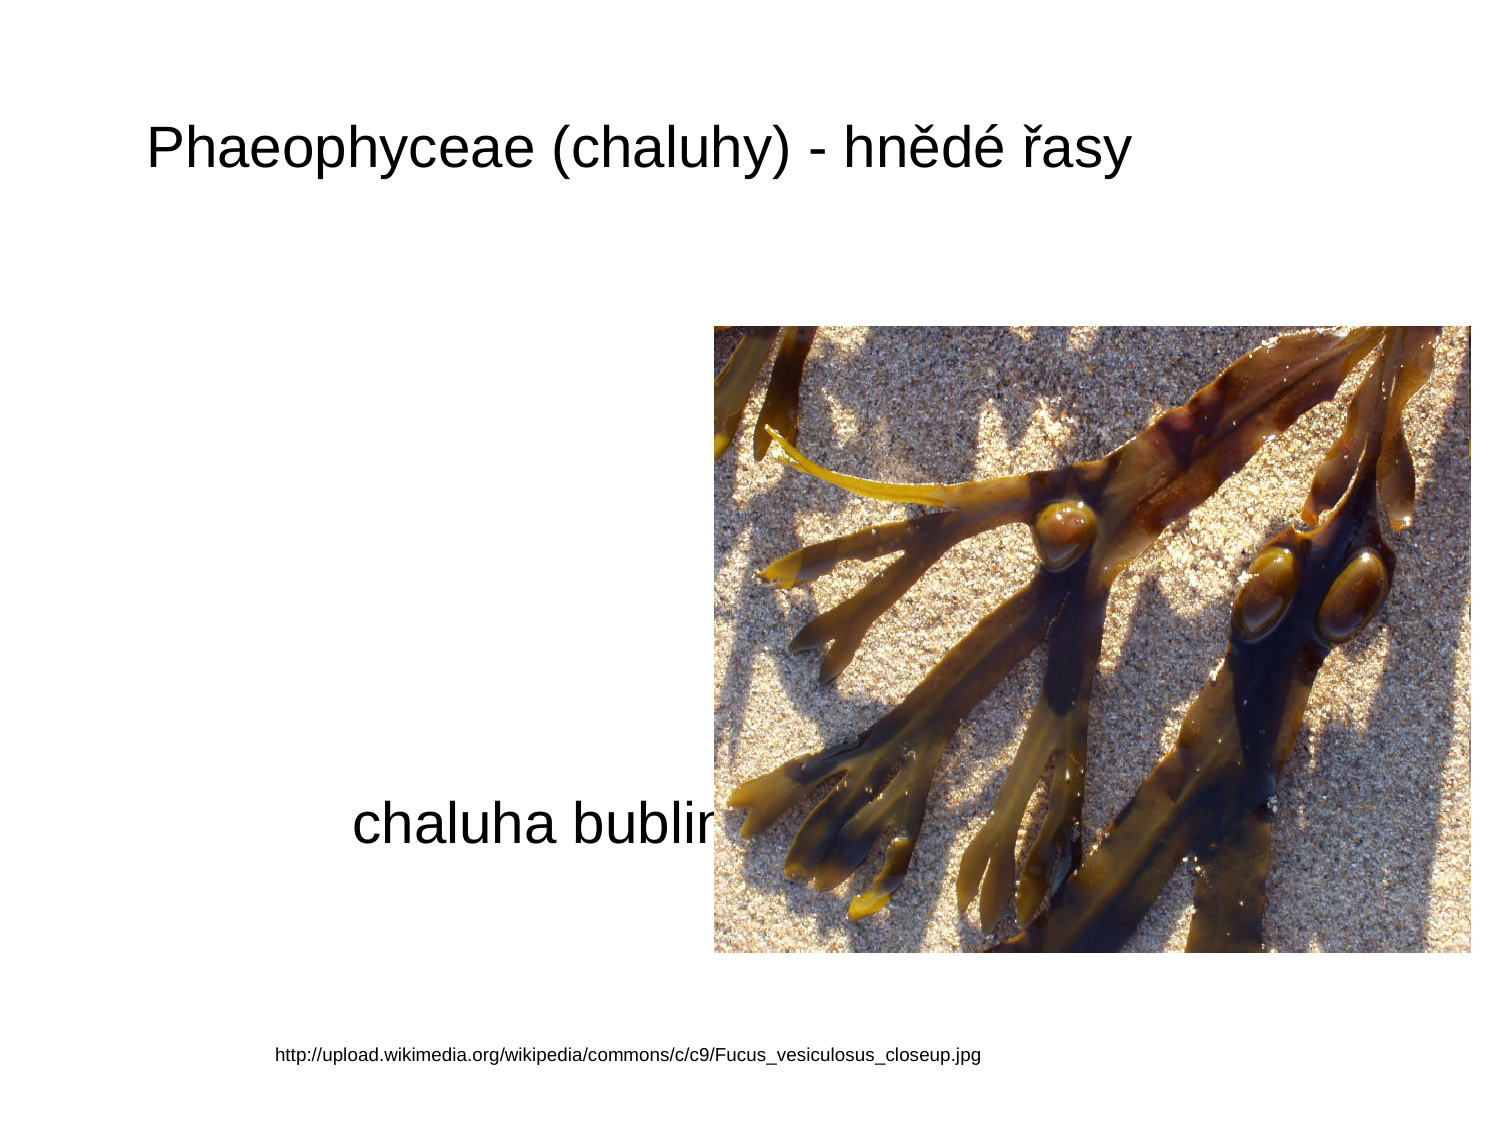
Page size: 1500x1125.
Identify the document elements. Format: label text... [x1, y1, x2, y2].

picture [714, 326, 1471, 953]
list Phaeophyceae (chaluhy) - hnědé řasy chaluha bublinatá [75, 101, 1270, 1005]
text_box http://upload.wikimedia.org/wikipedia/commons/c/c9/Fucus_vesiculosus_closeup.jpg [35, 1035, 1465, 1073]
